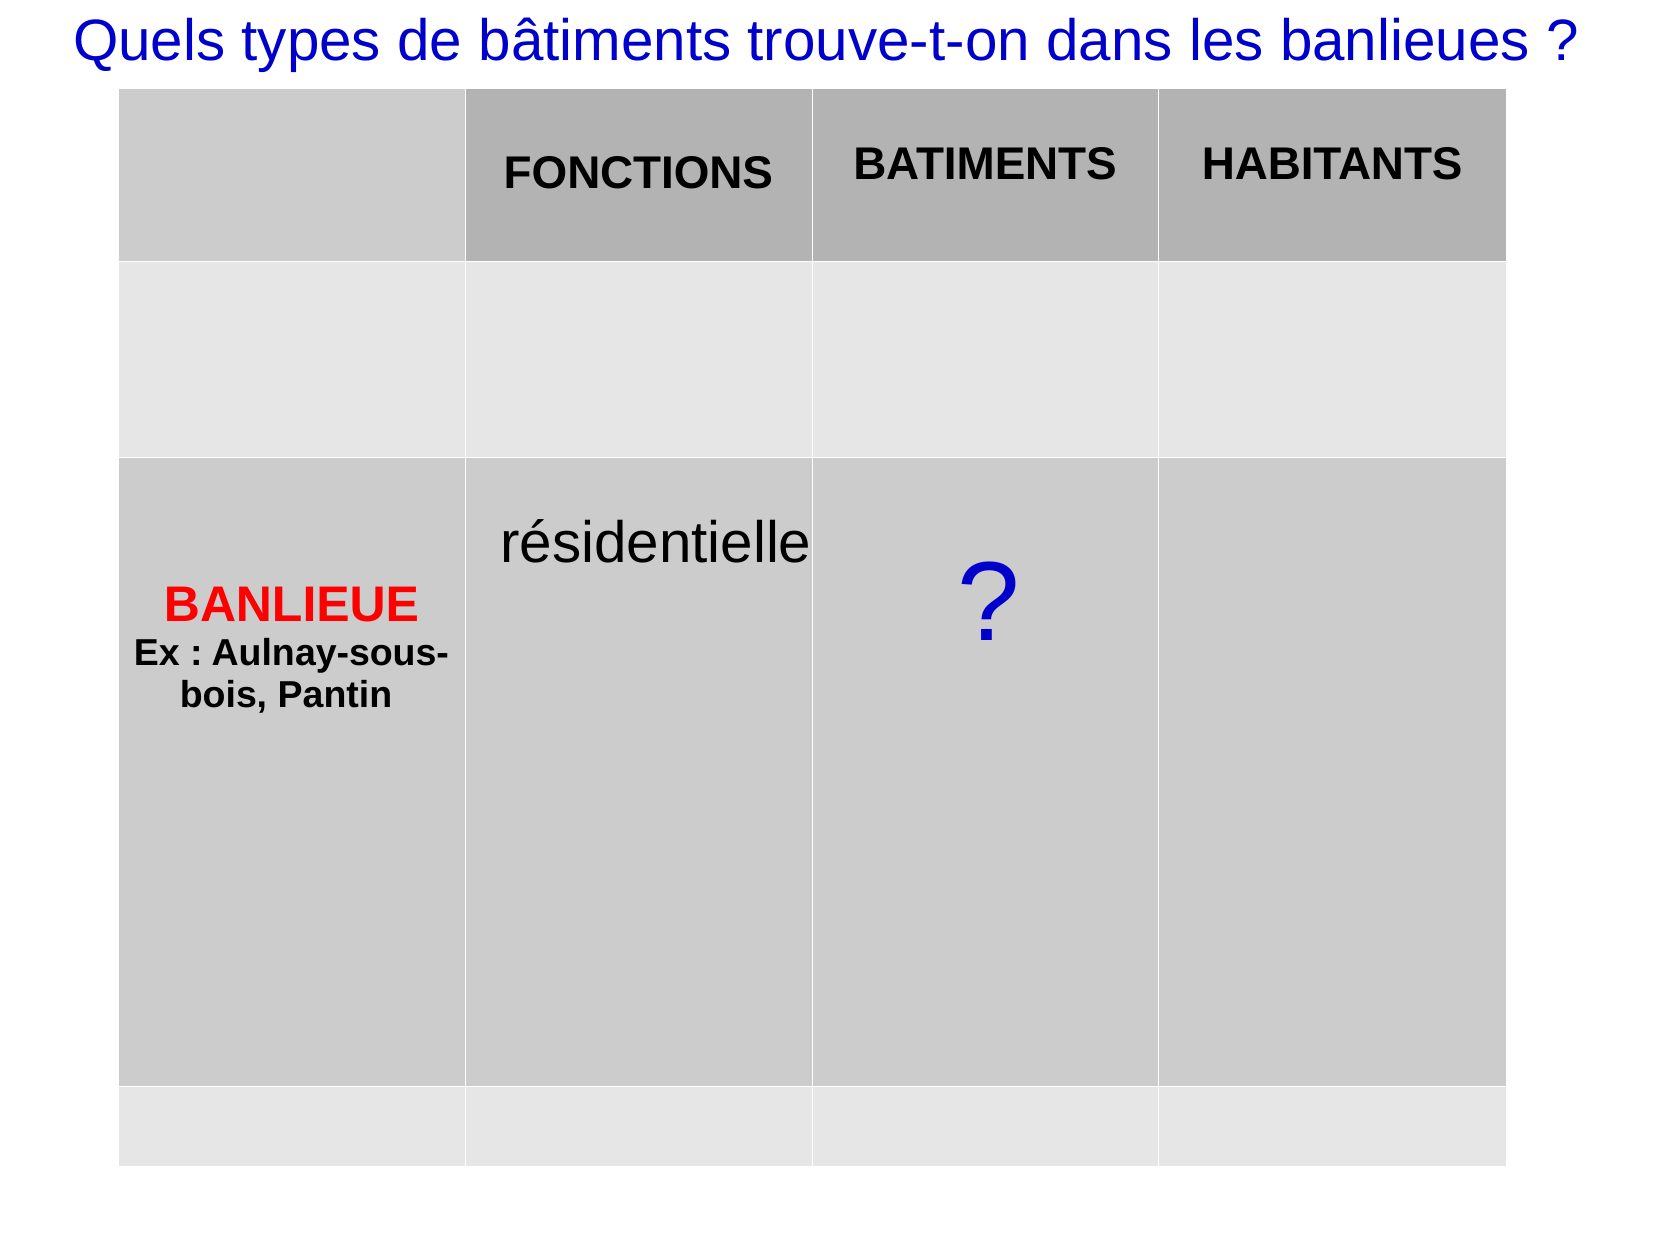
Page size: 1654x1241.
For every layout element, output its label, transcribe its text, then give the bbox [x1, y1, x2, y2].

table_cell [813, 458, 1158, 1086]
table_cell [1159, 262, 1506, 457]
table_header FONCTIONS [466, 89, 812, 261]
table_cell [1159, 1087, 1506, 1166]
table_header HABITANTS [1159, 89, 1506, 261]
table_cell [466, 1087, 812, 1166]
text_box Quels types de bâtiments trouve-t-on dans les banlieues ? [0, 0, 1654, 80]
table_cell [466, 458, 812, 1086]
table_header [119, 89, 465, 261]
text_box résidentielle [485, 501, 827, 582]
text_box ? [856, 531, 1123, 672]
table_cell BANLIEUE Ex : Aulnay-sous-bois, Pantin [119, 458, 465, 1086]
table_header BATIMENTS [813, 89, 1158, 261]
table_cell [813, 1087, 1158, 1166]
table_cell [1159, 458, 1506, 1086]
table_cell [119, 1087, 465, 1166]
table_cell [119, 262, 465, 457]
table_cell [813, 262, 1158, 457]
table_cell [466, 262, 812, 457]
